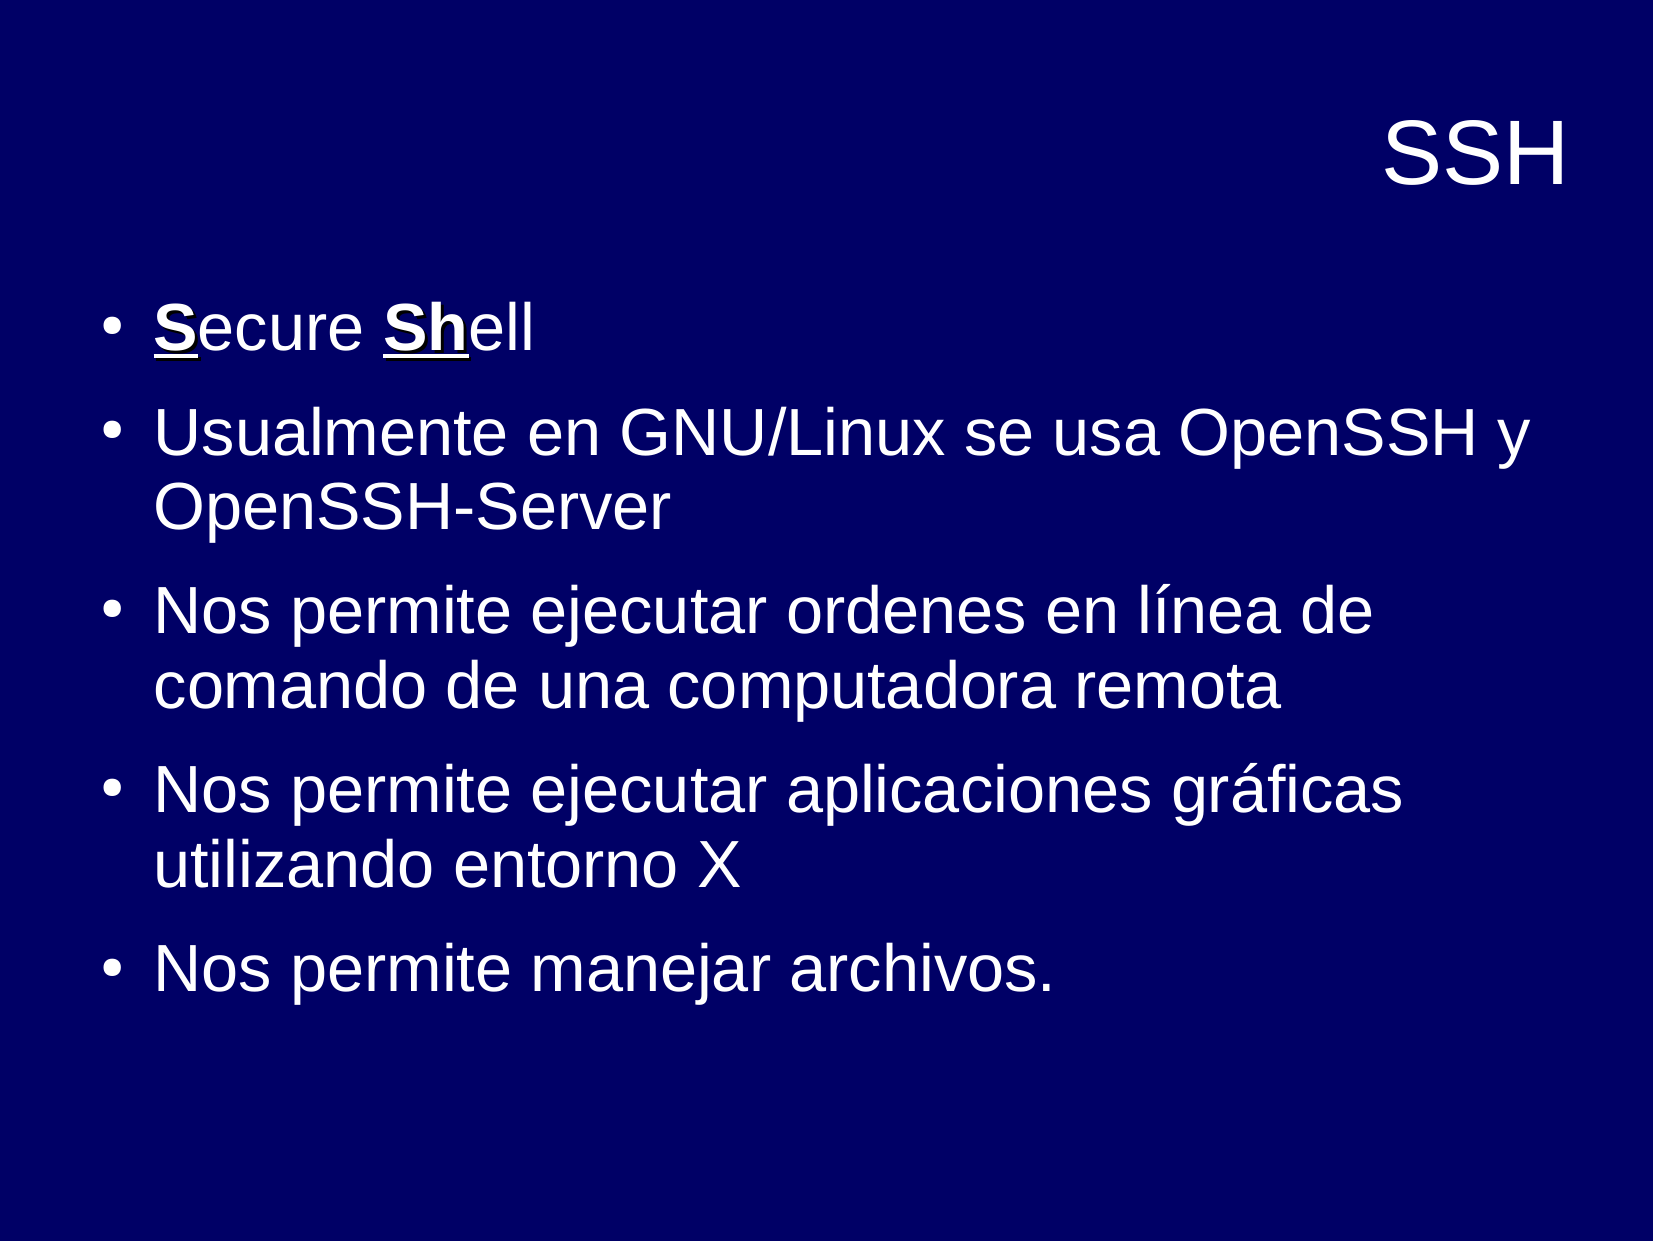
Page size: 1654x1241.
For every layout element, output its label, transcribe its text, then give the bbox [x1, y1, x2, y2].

list Secure Shell Usualmente en GNU/Linux se usa OpenSSH y OpenSSH-Server Nos permite ejecutar ordenes en línea de comando de una computadora remota Nos permite ejecutar aplicaciones gráficas utilizando entorno X Nos permite manejar archivos. [82, 290, 1571, 1010]
title SSH [82, 49, 1571, 257]
